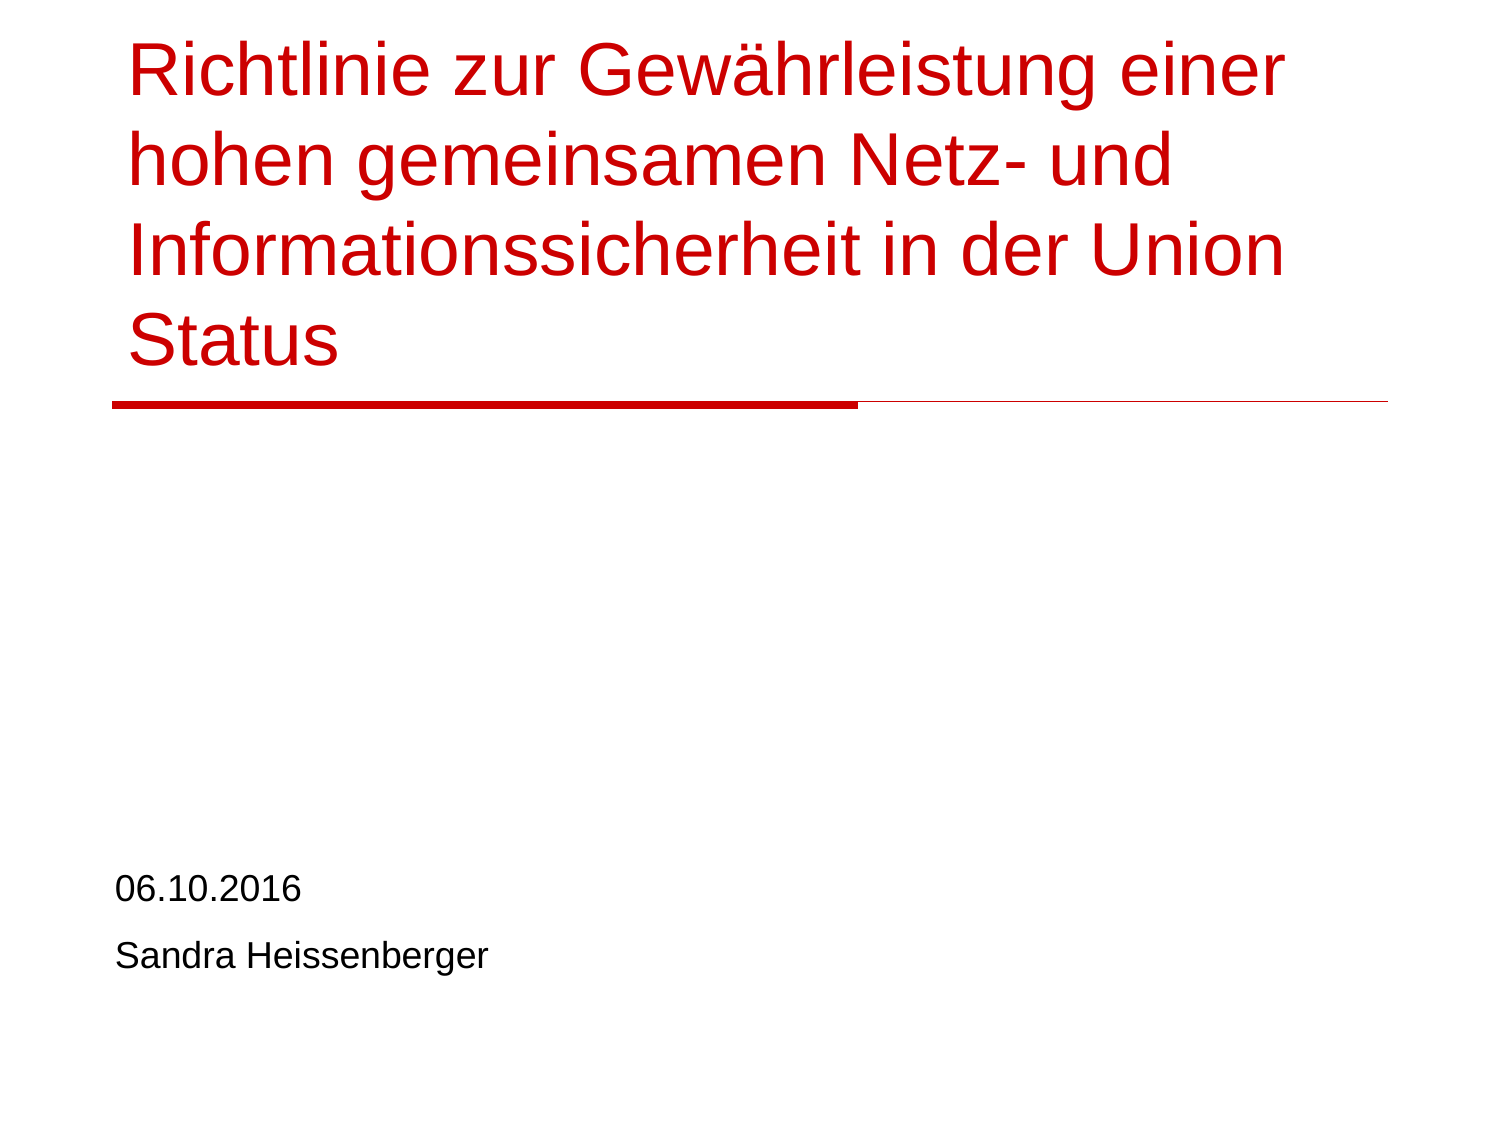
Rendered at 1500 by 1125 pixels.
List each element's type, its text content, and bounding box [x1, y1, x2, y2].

text_box 06.10.2016 Sandra Heissenberger [100, 834, 1424, 984]
title Richtlinie zur Gewährleistung einer hohen gemeinsamen Netz- und Informationssicherheit in der Union Status [112, 101, 1388, 388]
